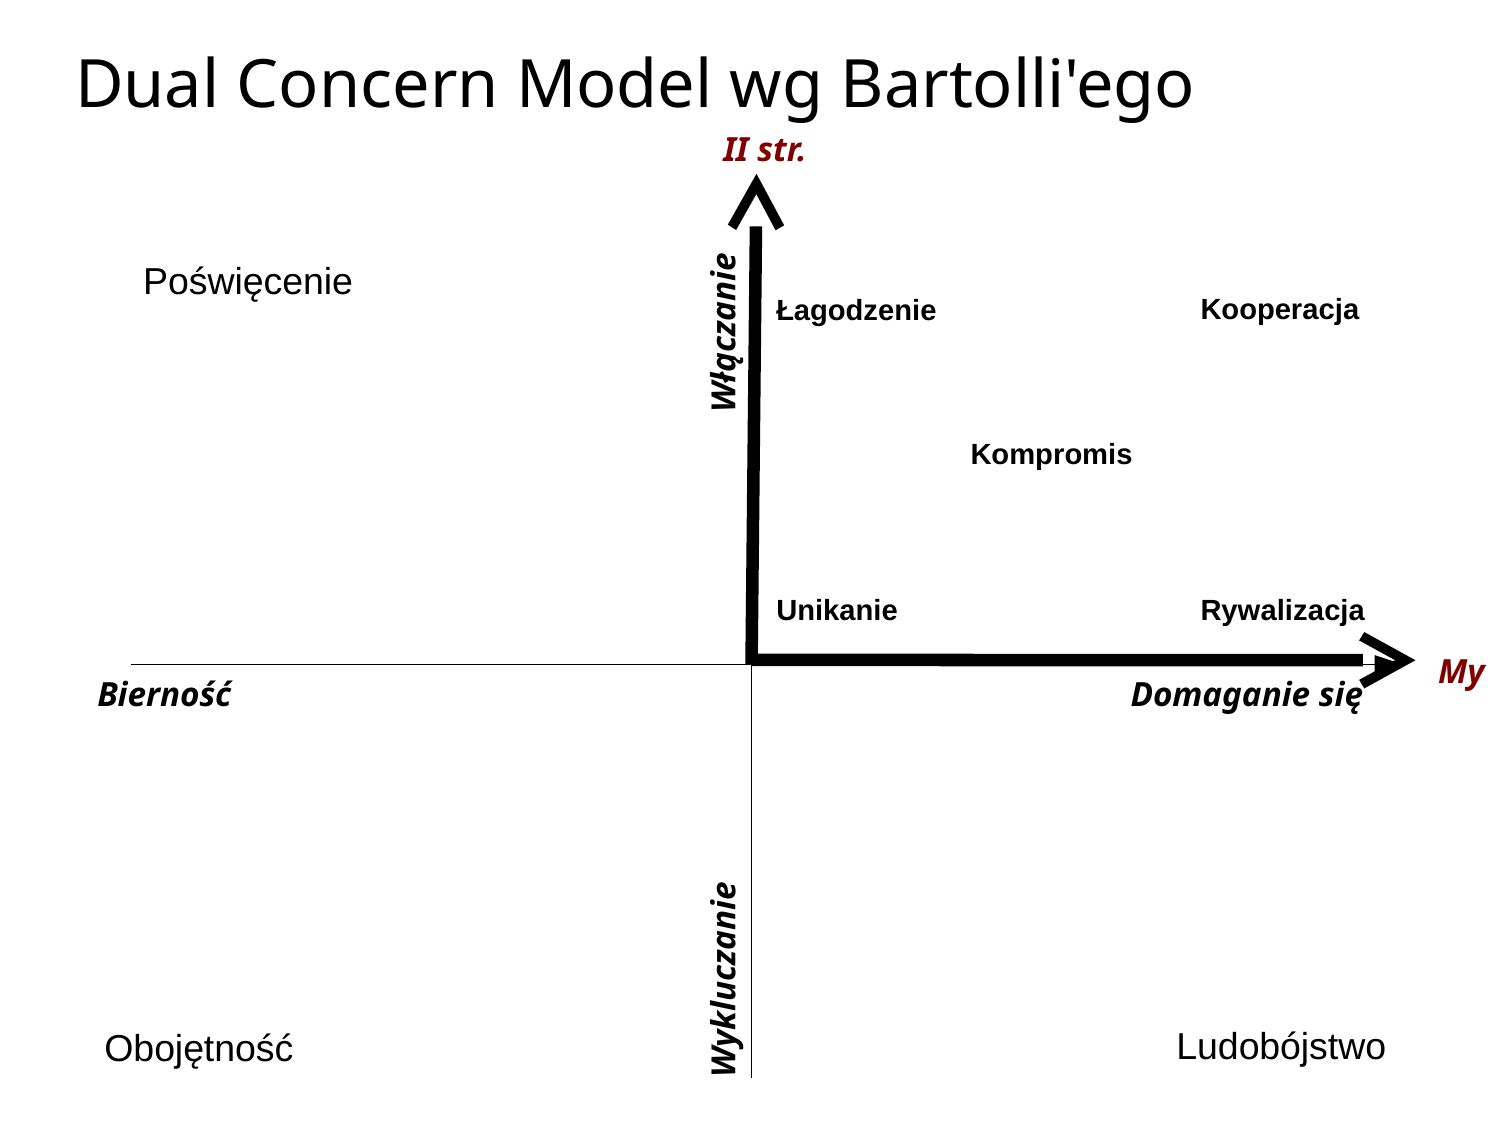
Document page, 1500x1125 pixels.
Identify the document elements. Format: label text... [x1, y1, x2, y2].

text_box Ludobójstwo [1161, 1018, 1402, 1076]
text_box My [1423, 641, 1500, 694]
text_box Włączanie [692, 229, 745, 428]
text_box Domaganie się [1115, 663, 1386, 717]
text_box II str. [708, 118, 819, 171]
text_box Kooperacja [1185, 282, 1421, 333]
text_box Poświęcenie [128, 252, 368, 310]
text_box Bierność [82, 663, 253, 717]
text_box Rywalizacja [1185, 584, 1431, 635]
text_box Łagodzenie [761, 283, 990, 334]
text_box Unikanie [761, 584, 965, 635]
text_box Obojętność [89, 1020, 309, 1078]
title Dual Concern Model wg Bartolli'ego [75, 44, 1425, 120]
text_box Kompromis [955, 428, 1190, 479]
text_box Wykluczanie [692, 857, 745, 1093]
